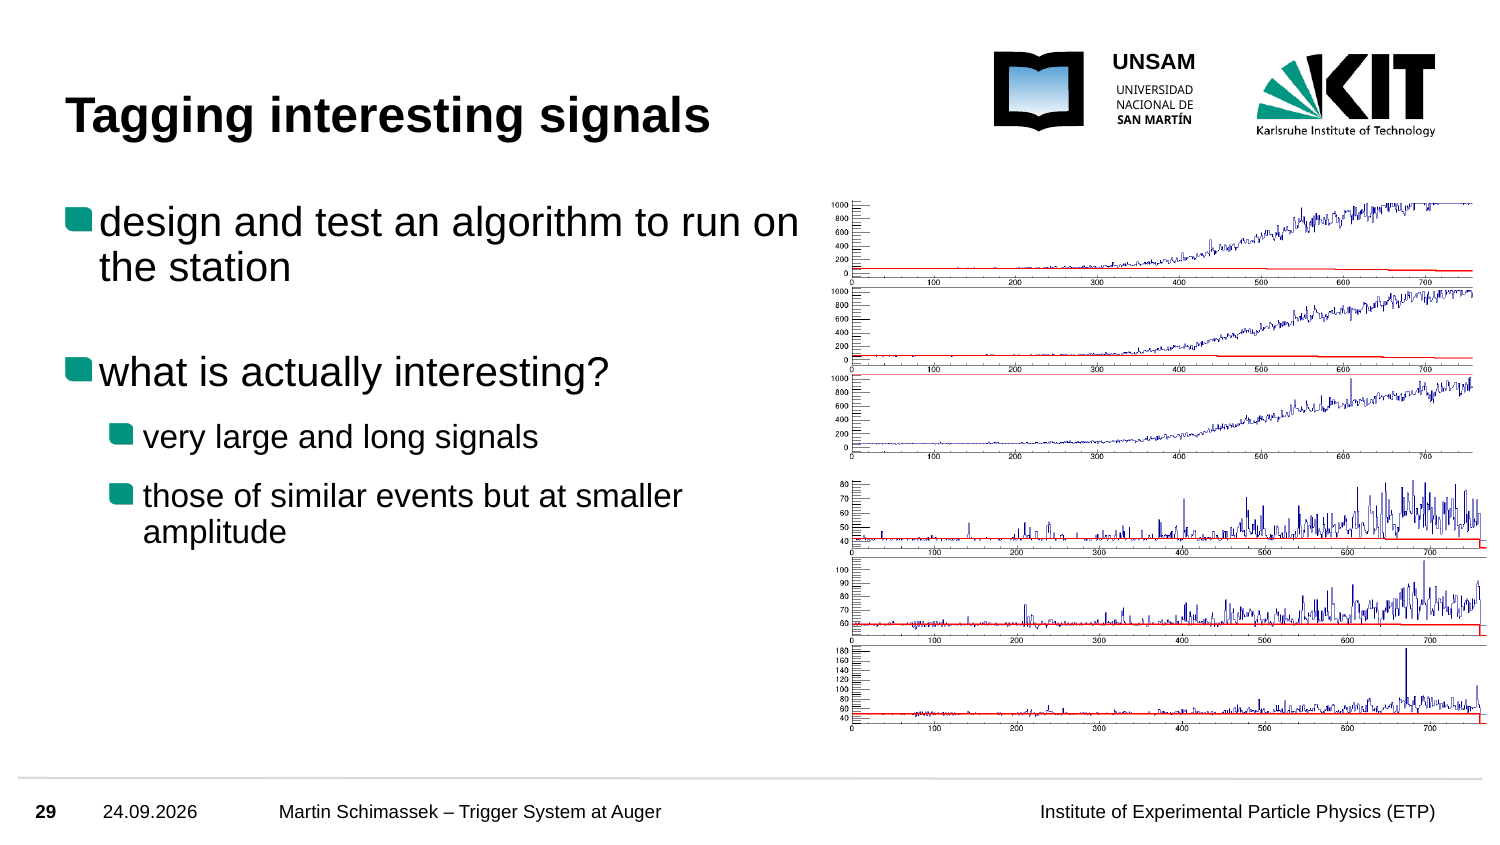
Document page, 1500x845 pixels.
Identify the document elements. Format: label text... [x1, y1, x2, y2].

title Tagging interesting signals [64, 48, 1192, 144]
picture [832, 480, 1494, 732]
slide_number <number> [35, 778, 89, 844]
picture [1257, 54, 1435, 137]
slide_number 01.11.2021 [102, 778, 272, 844]
list design and test an algorithm to run on the station what is actually interesting? very large and long signals those of similar events but at smaller amplitude [65, 200, 811, 736]
picture [825, 200, 1473, 459]
